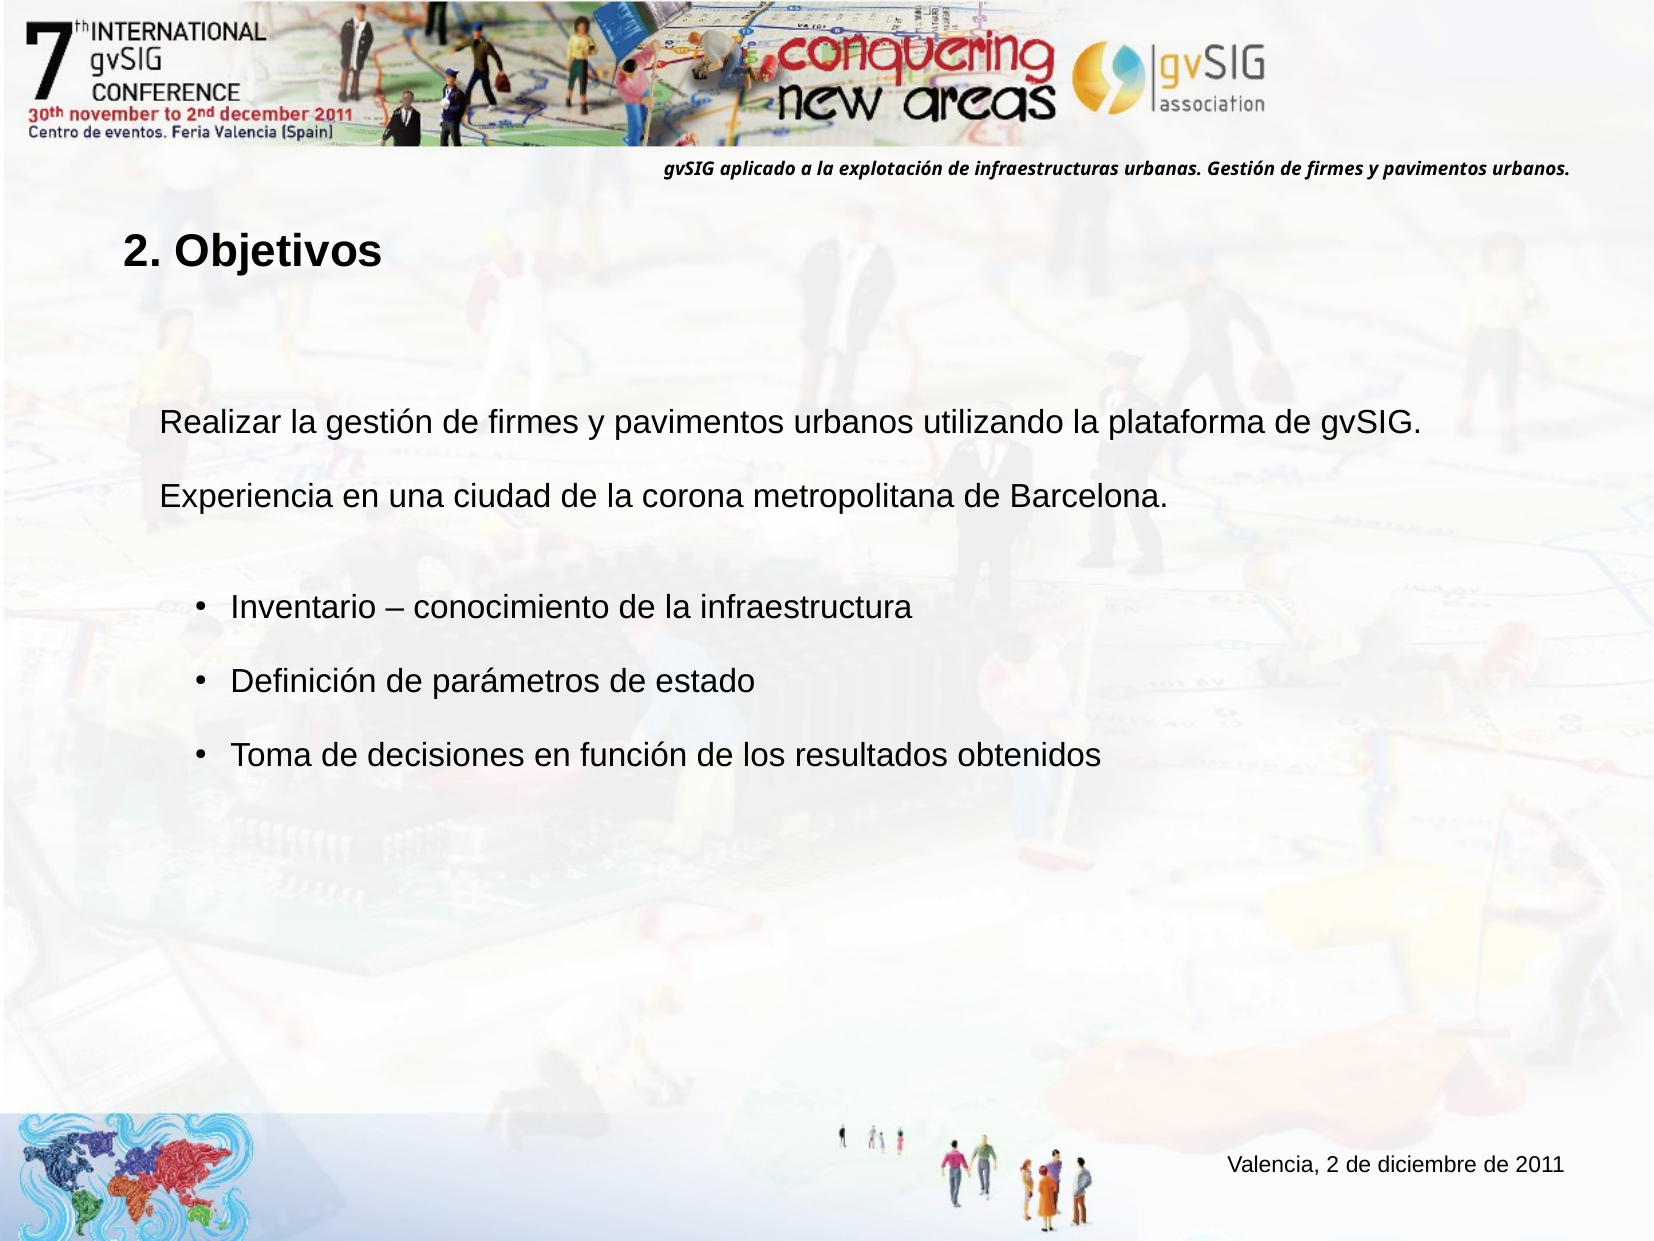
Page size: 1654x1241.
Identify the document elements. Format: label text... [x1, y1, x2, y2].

text_box 2. Objetivos [124, 224, 804, 277]
text_box Realizar la gestión de firmes y pavimentos urbanos utilizando la plataforma de gvSIG. Experiencia en una ciudad de la corona metropolitana de Barcelona. Inventario – conocimiento de la infraestructura Definición de parámetros de estado Toma de decisiones en función de los resultados obtenidos [159, 329, 1577, 886]
title gvSIG aplicado a la explotación de infraestructuras urbanas. Gestión de firmes y pavimentos urbanos. [88, 149, 1595, 188]
picture [0, 0, 1654, 1241]
